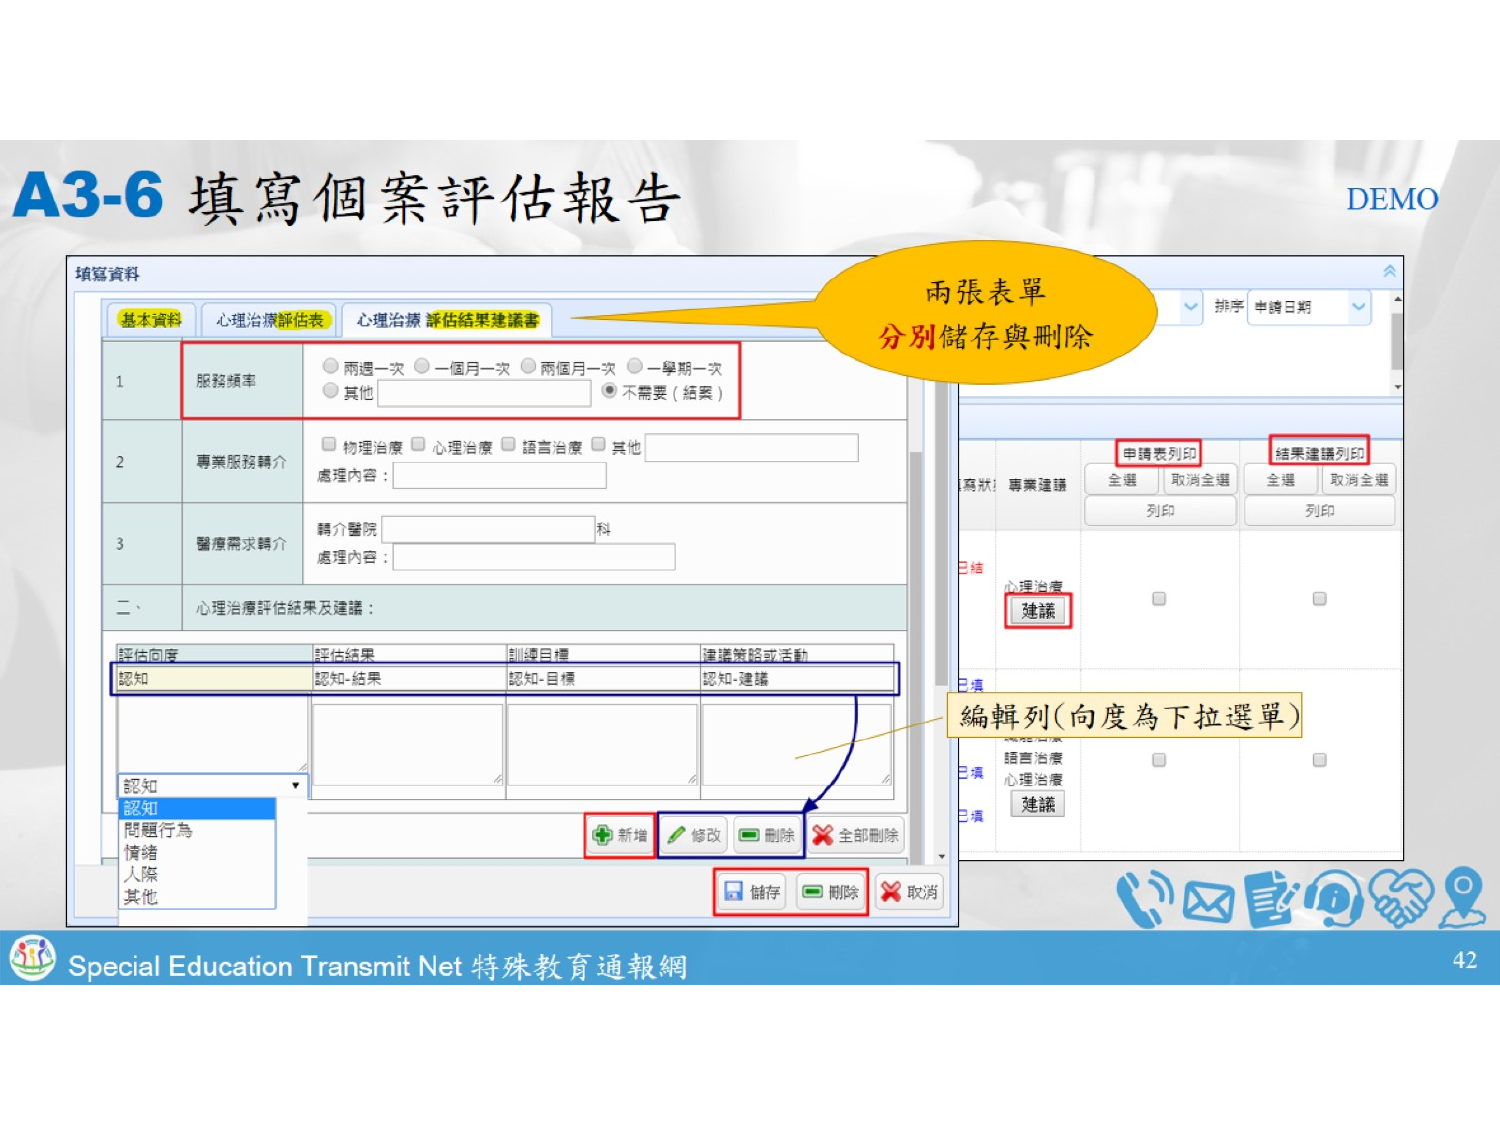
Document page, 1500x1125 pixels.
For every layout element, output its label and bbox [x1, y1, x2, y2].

picture [0, 140, 1500, 985]
